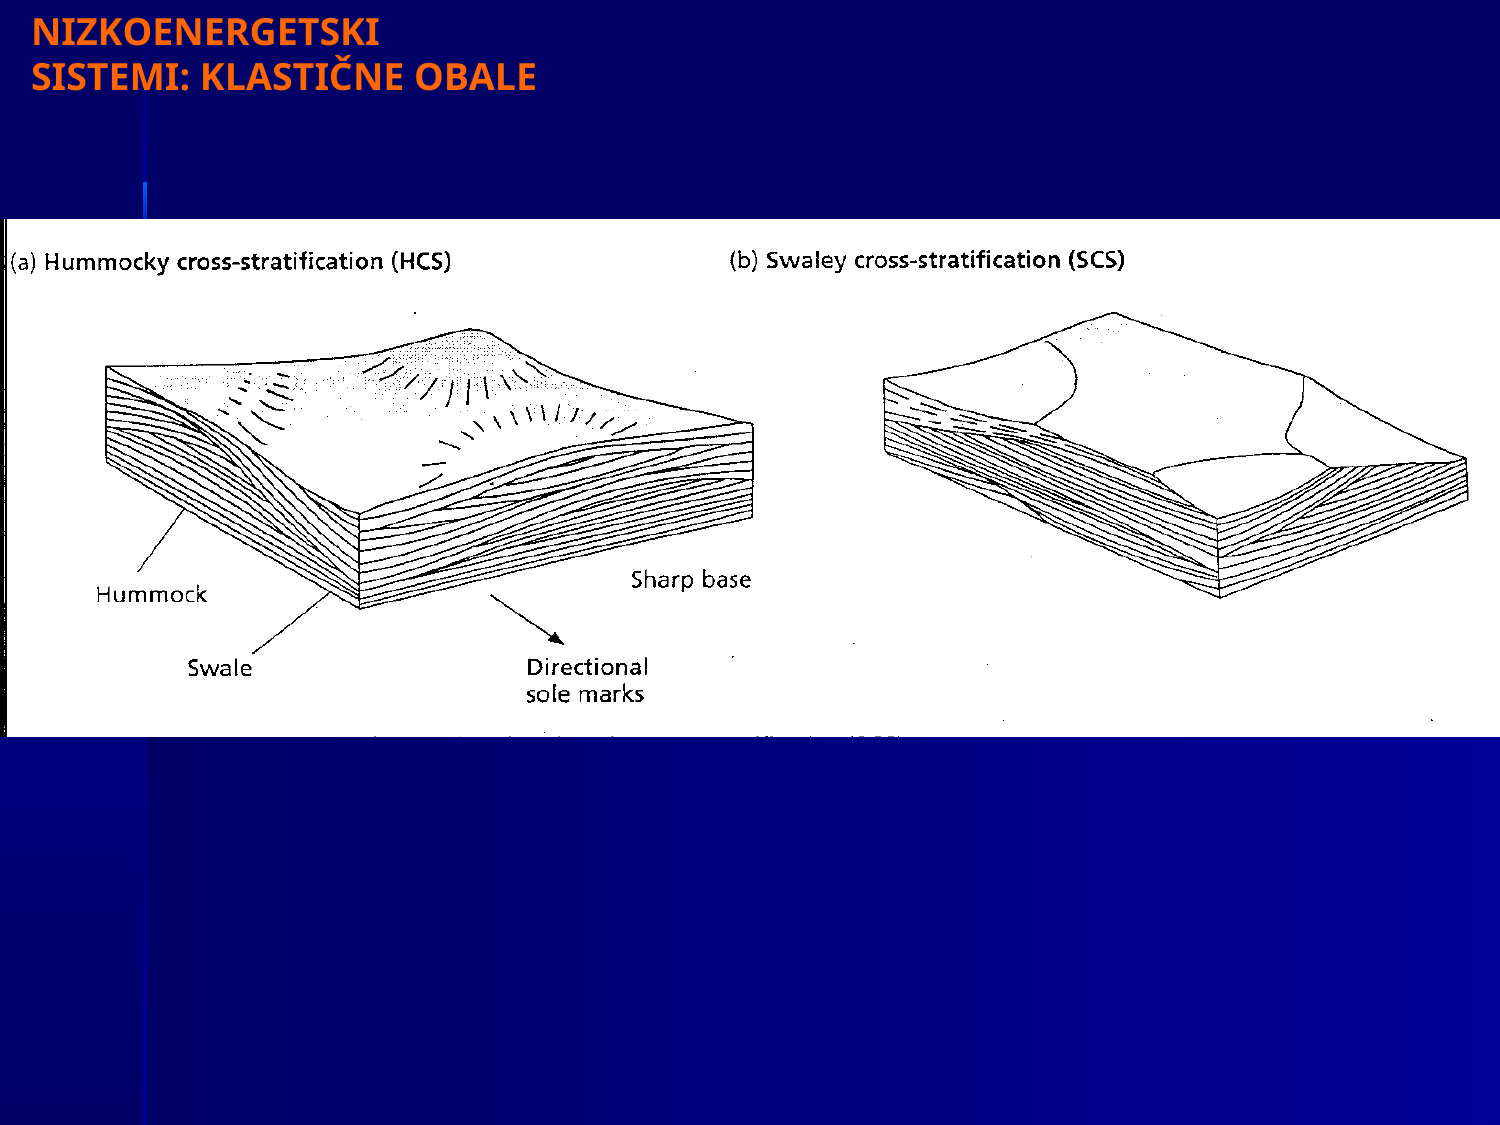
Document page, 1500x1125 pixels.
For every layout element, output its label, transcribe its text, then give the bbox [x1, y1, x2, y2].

picture [0, 219, 1500, 737]
text_box NIZKOENERGETSKI SISTEMI: KLASTIČNE OBALE [16, 0, 553, 106]
